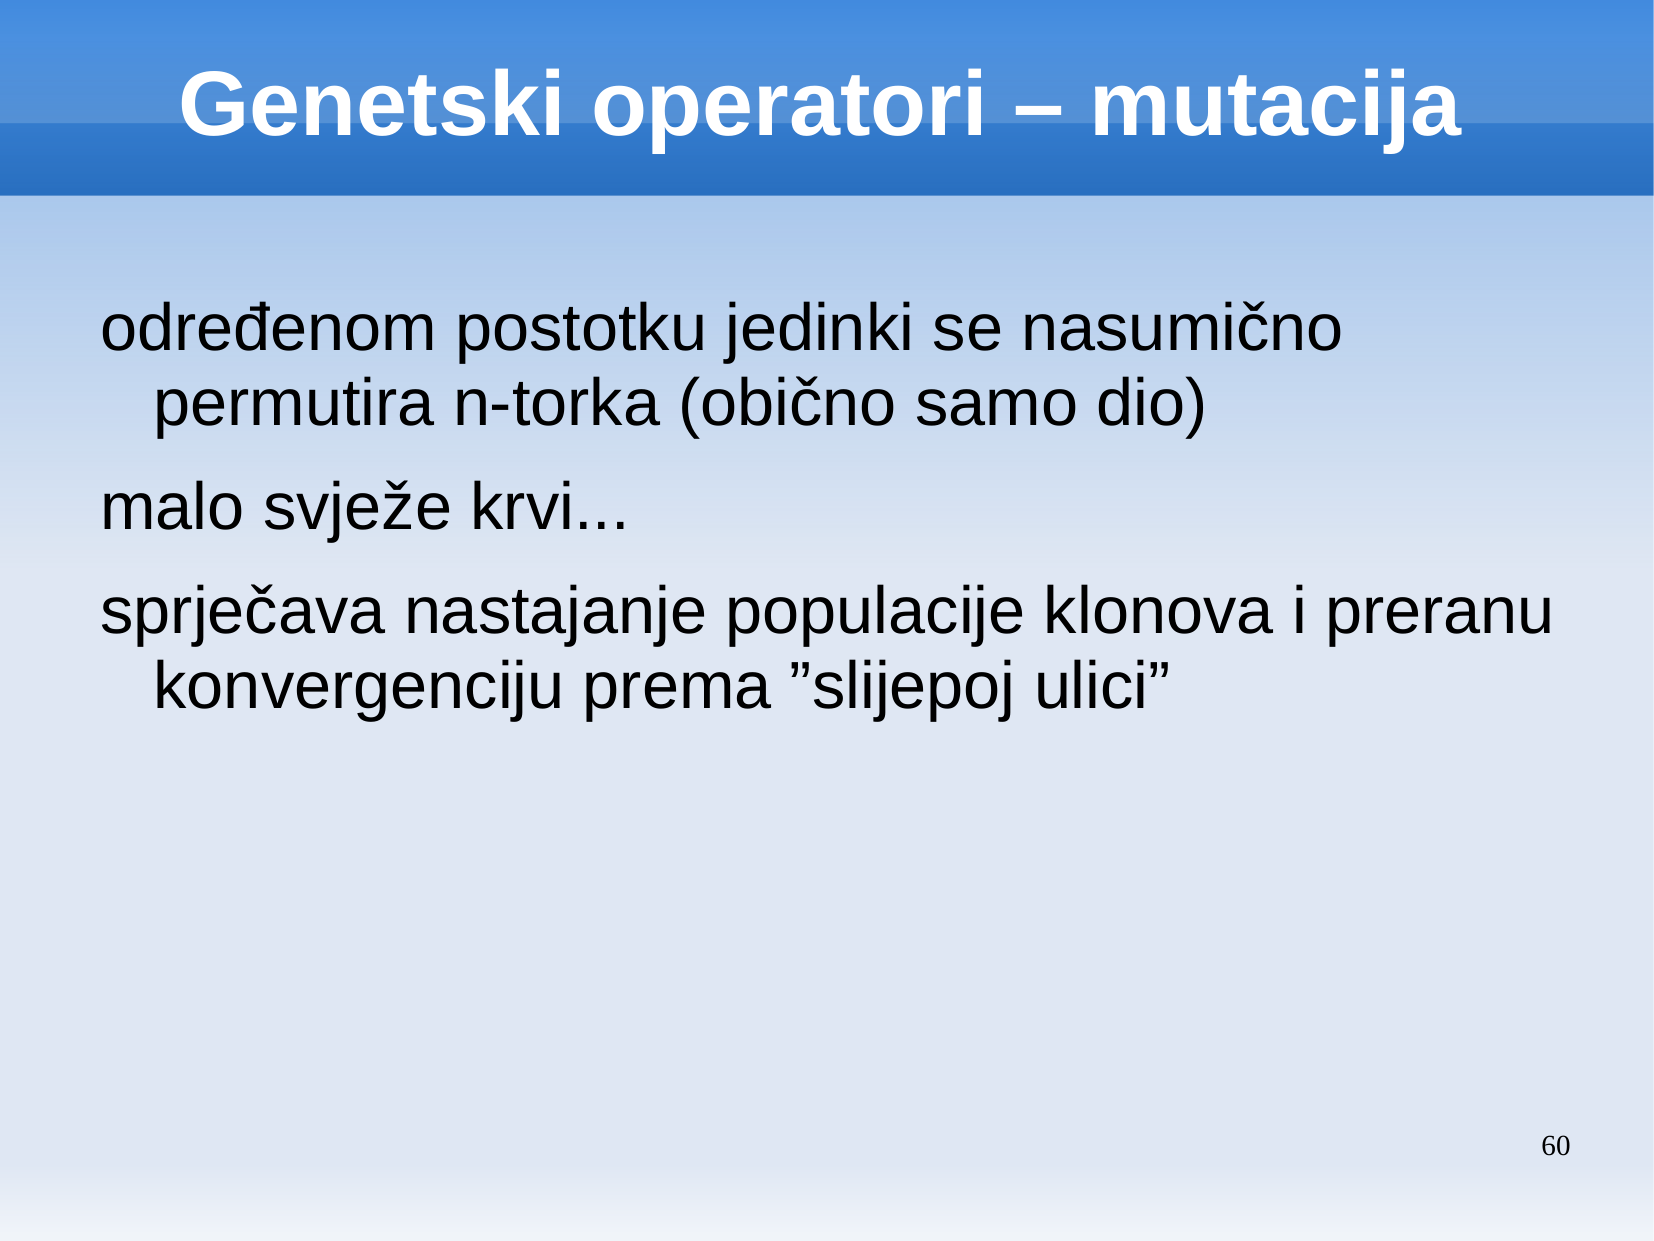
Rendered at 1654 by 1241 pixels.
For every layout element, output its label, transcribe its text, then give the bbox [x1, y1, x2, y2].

title Genetski operatori – mutacija [76, 7, 1565, 200]
list određenom postotku jedinki se nasumično permutira n-torka (obično samo dio) malo svježe krvi... sprječava nastajanje populacije klonova i preranu konvergenciju prema ”slijepoj ulici” [82, 290, 1571, 1094]
picture [0, 0, 1654, 1241]
